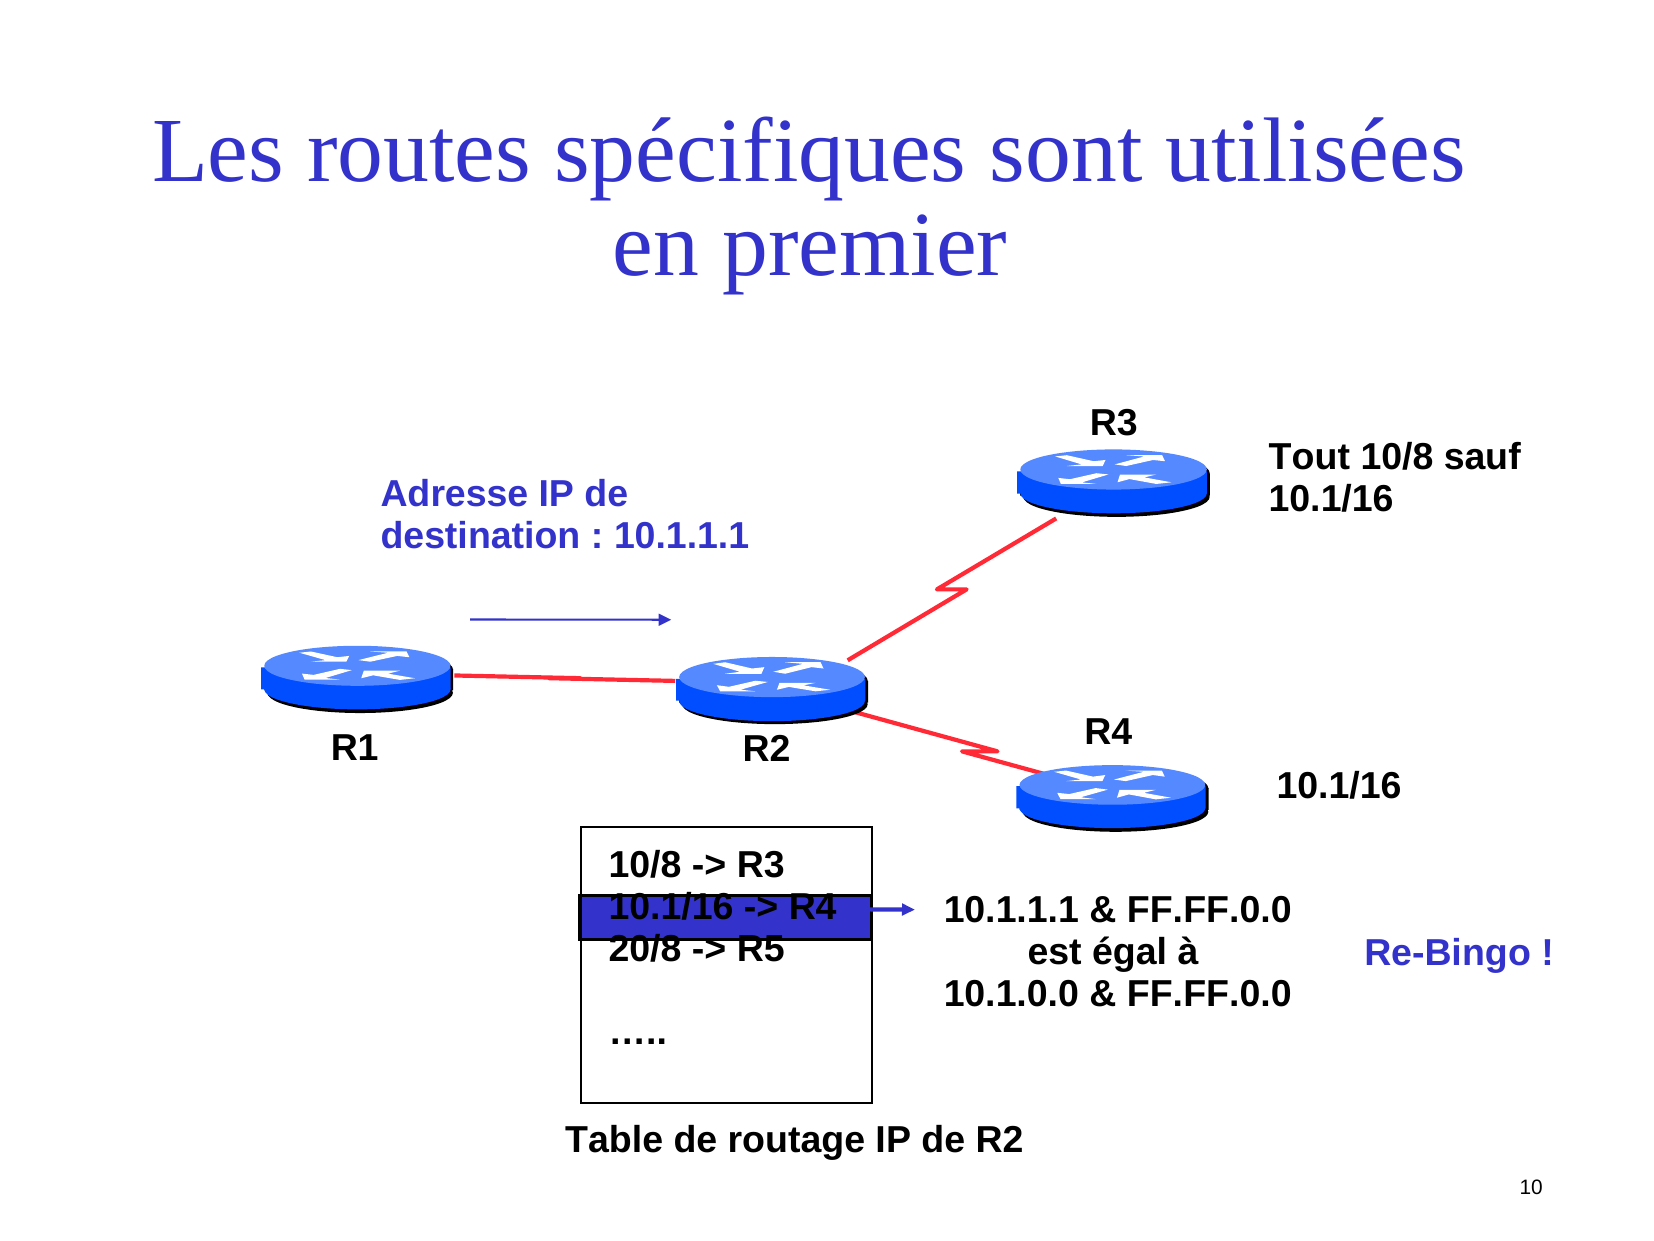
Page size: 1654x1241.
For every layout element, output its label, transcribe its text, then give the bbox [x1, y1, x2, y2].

text_box Adresse IP de destination : 10.1.1.1 [363, 464, 767, 566]
text_box R3 [1074, 394, 1153, 451]
text_box [582, 895, 591, 940]
text_box 10/8 -> R3 10.1/16 -> R4 20/8 -> R5 ….. [591, 835, 854, 1062]
text_box 10.1.1.1 & FF.FF.0.0 est égal à 10.1.0.0 & FF.FF.0.0 [928, 881, 1308, 1022]
title Les routes spécifiques sont utilisées en premier [123, 72, 1497, 328]
text_box [676, 656, 869, 723]
text_box 10.1/16 [1261, 757, 1417, 815]
text_box Tout 10/8 sauf 10.1/16 [1253, 428, 1537, 527]
text_box [854, 895, 871, 940]
text_box Re-Bingo ! [1347, 923, 1572, 982]
text_box [1017, 449, 1210, 517]
text_box [1016, 765, 1209, 832]
text_box R4 [1069, 703, 1148, 761]
text_box Table de routage IP de R2 [548, 1110, 1041, 1170]
text_box R2 [727, 720, 806, 777]
text_box [261, 645, 454, 714]
text_box R1 [313, 718, 396, 778]
